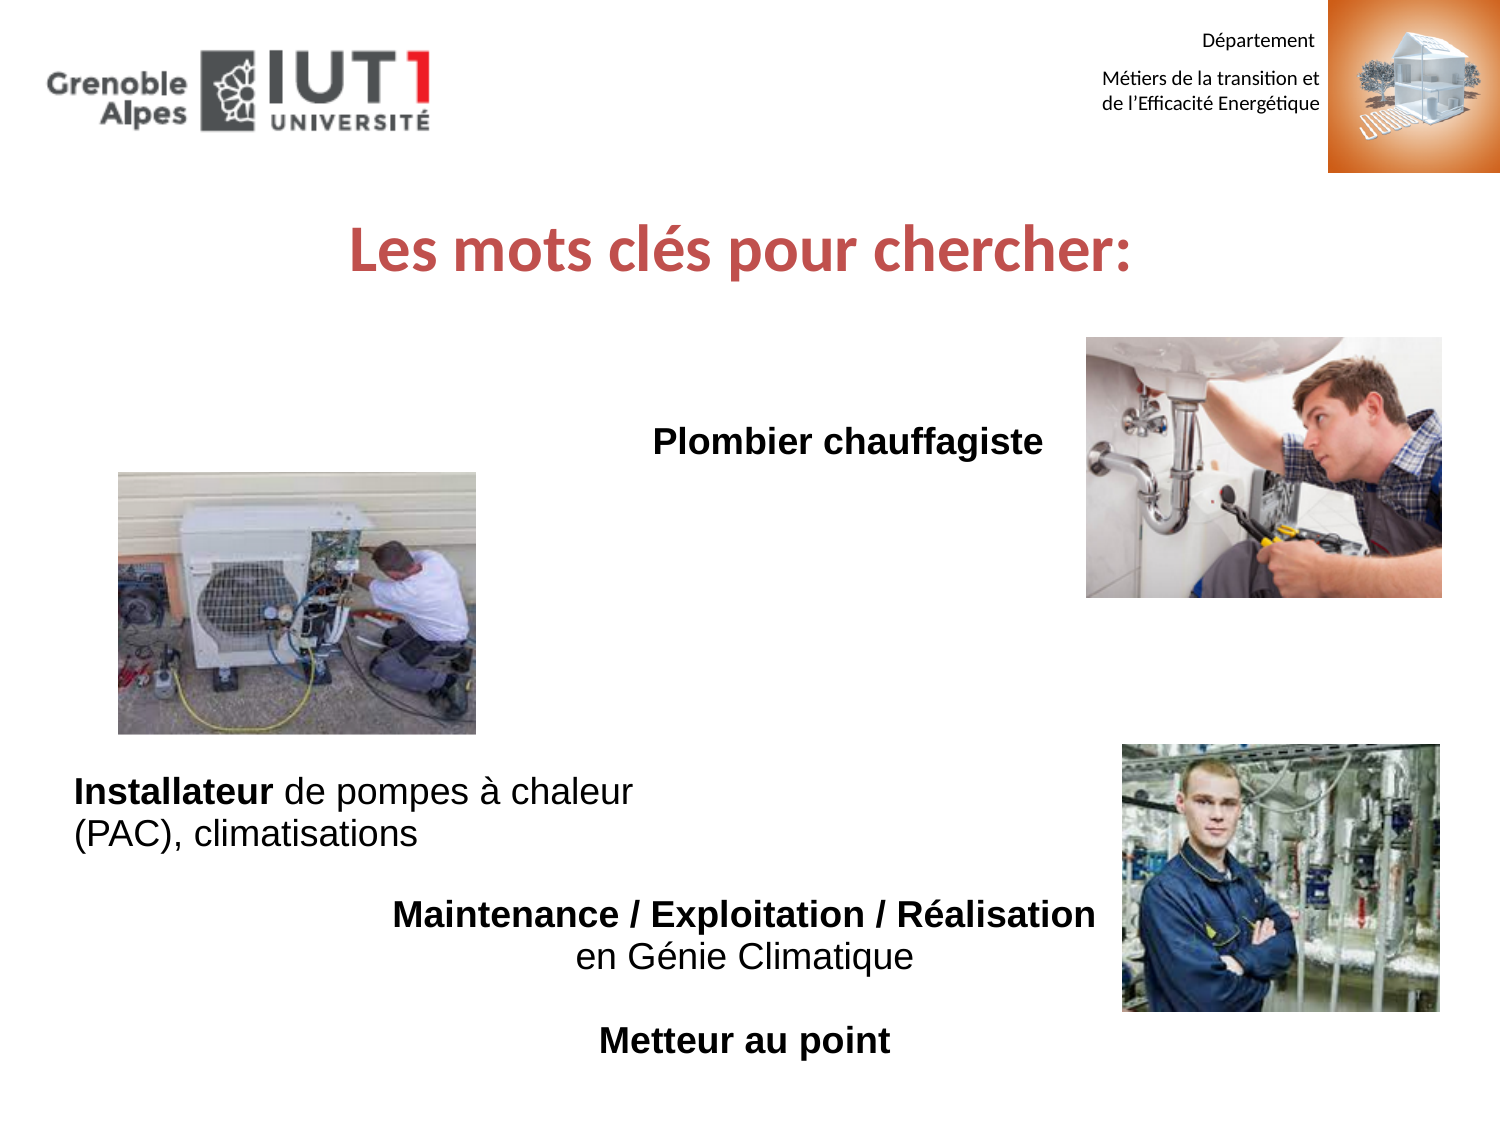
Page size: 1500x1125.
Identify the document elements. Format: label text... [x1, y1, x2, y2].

text_box Plombier chauffagiste [637, 413, 1312, 471]
text_box Département Métiers de la transition et de l’Efficacité Energétique [1062, 19, 1335, 123]
picture [1122, 744, 1440, 1012]
text_box Maintenance / Exploitation / Réalisation en Génie Climatique Metteur au point [367, 885, 1123, 1125]
text_box Installateur de pompes à chaleur (PAC), climatisations [59, 763, 733, 863]
picture [1328, 0, 1500, 173]
picture [6, 7, 550, 173]
title Les mots clés pour chercher: [166, 150, 1317, 339]
picture [118, 472, 476, 739]
picture [1086, 337, 1442, 598]
